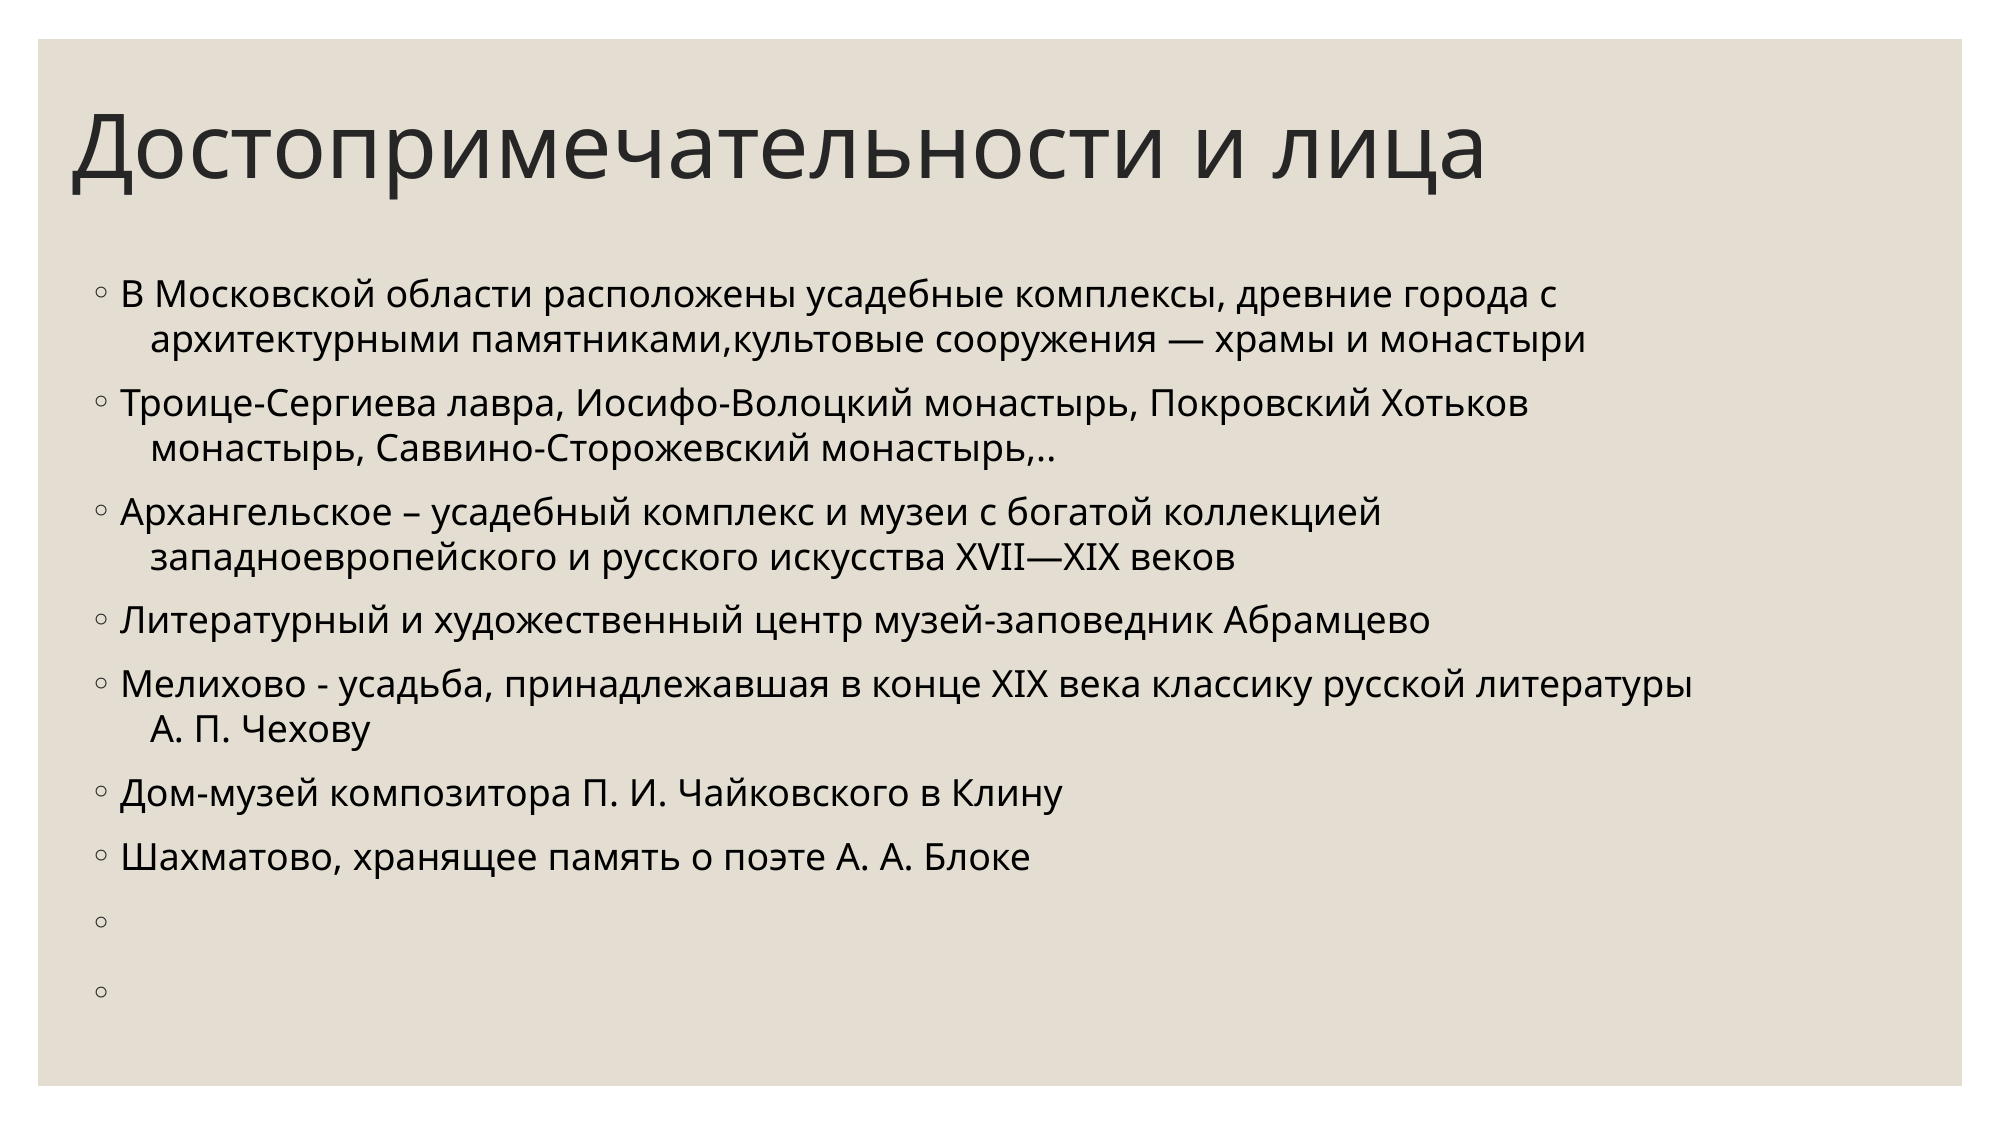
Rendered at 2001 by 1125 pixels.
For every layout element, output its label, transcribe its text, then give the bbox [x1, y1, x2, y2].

title Достопримечательности и лица [56, 37, 1707, 263]
list В Московской области расположены усадебные комплексы, древние города с архитектурными памятниками,культовые сооружения — храмы и монастыри Троице-Сергиева лавра, Иосифо-Волоцкий монастырь, Покровский Хотьков монастырь, Саввино-Сторожевский монастырь,.. Архангельское – усадебный комплекс и музеи с богатой коллекцией западноевропейского и русского искусства XVII—XIX веков Литературный и художественный центр музей-заповедник Абрамцево Мелихово - усадьба, принадлежавшая в конце XIX века классику русской литературы А. П. Чехову Дом-музей композитора П. И. Чайковского в Клину Шахматово, хранящее память о поэте А. А. Блоке [75, 262, 1726, 1025]
